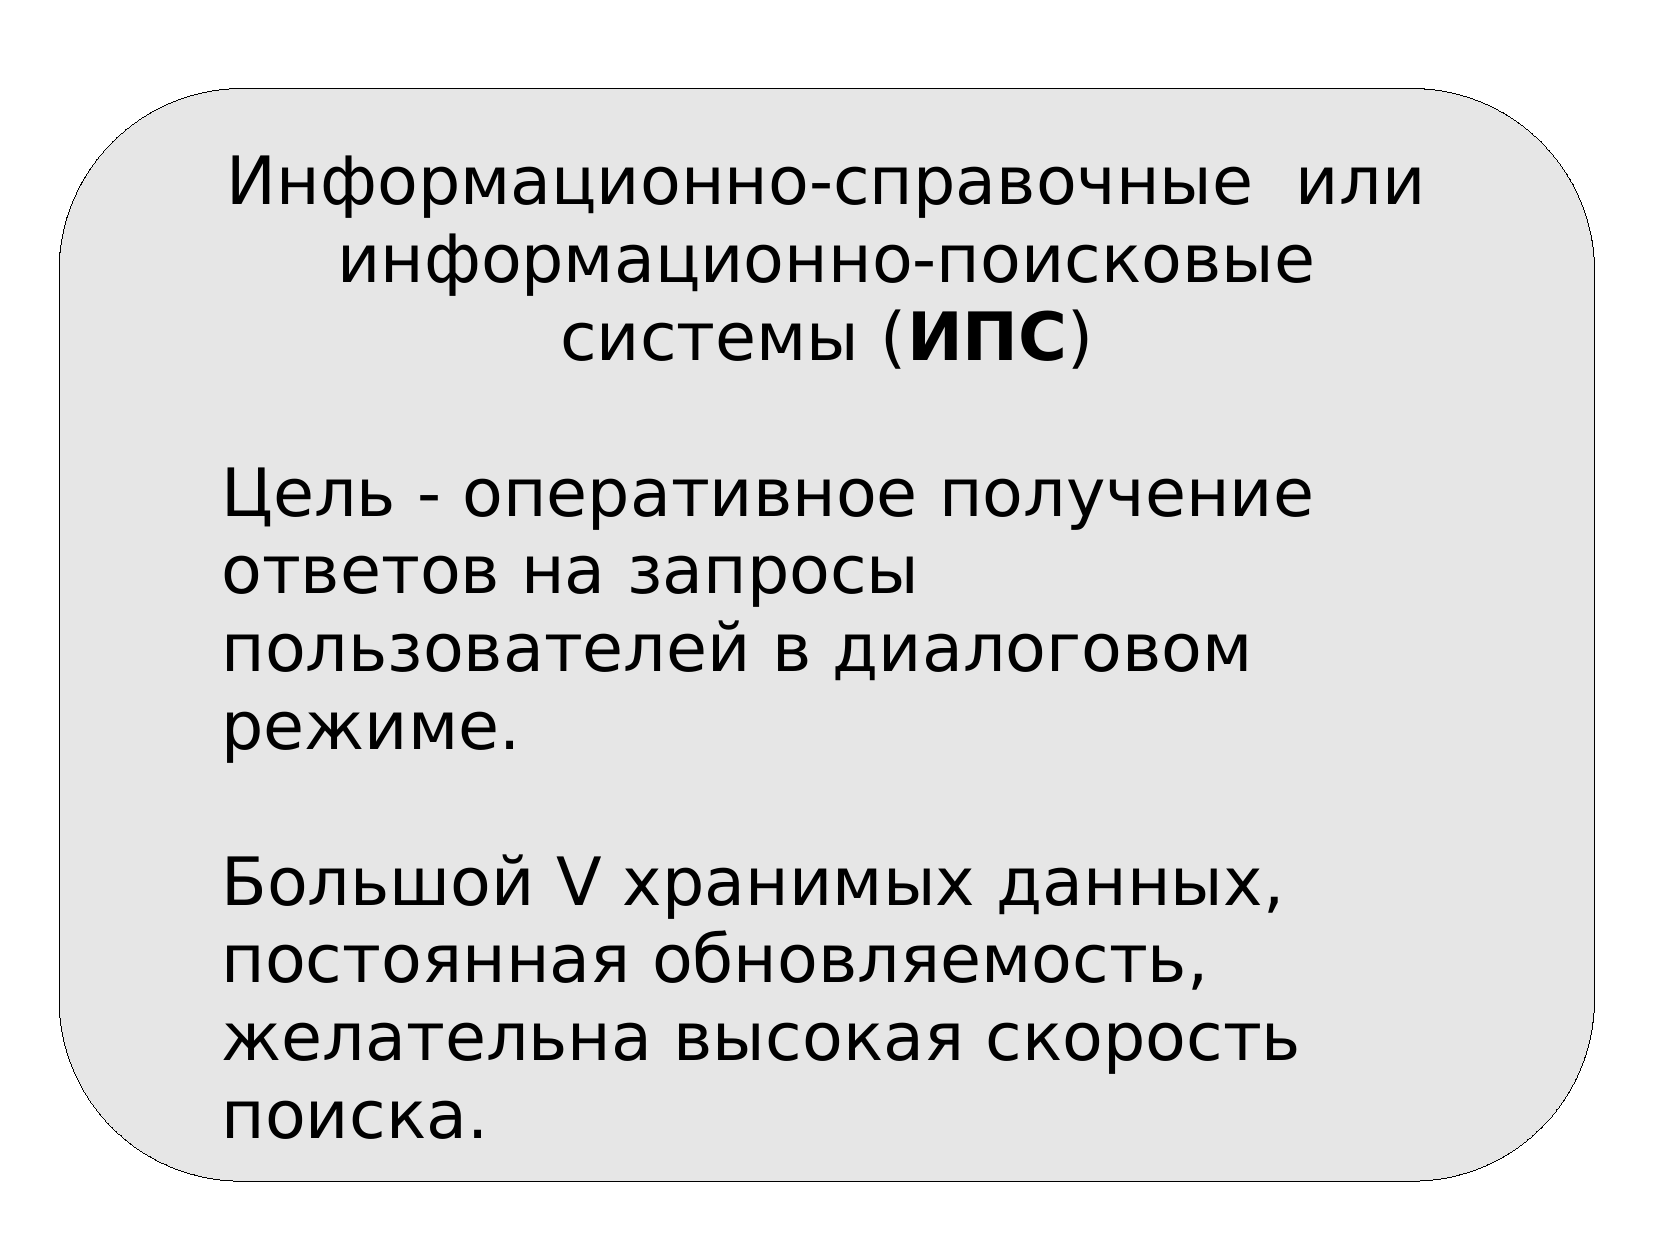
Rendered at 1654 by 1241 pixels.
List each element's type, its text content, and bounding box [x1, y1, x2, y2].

text_box [59, 88, 1595, 1178]
text_box Информационно-справочные или информационно-поисковые системы (ИПС) Цель - оперативное получение ответов на запросы пользователей в диалоговом режиме. Большой V хранимых данных, постоянная обновляемость, желательна высокая скорость поиска. [206, 135, 1447, 1240]
